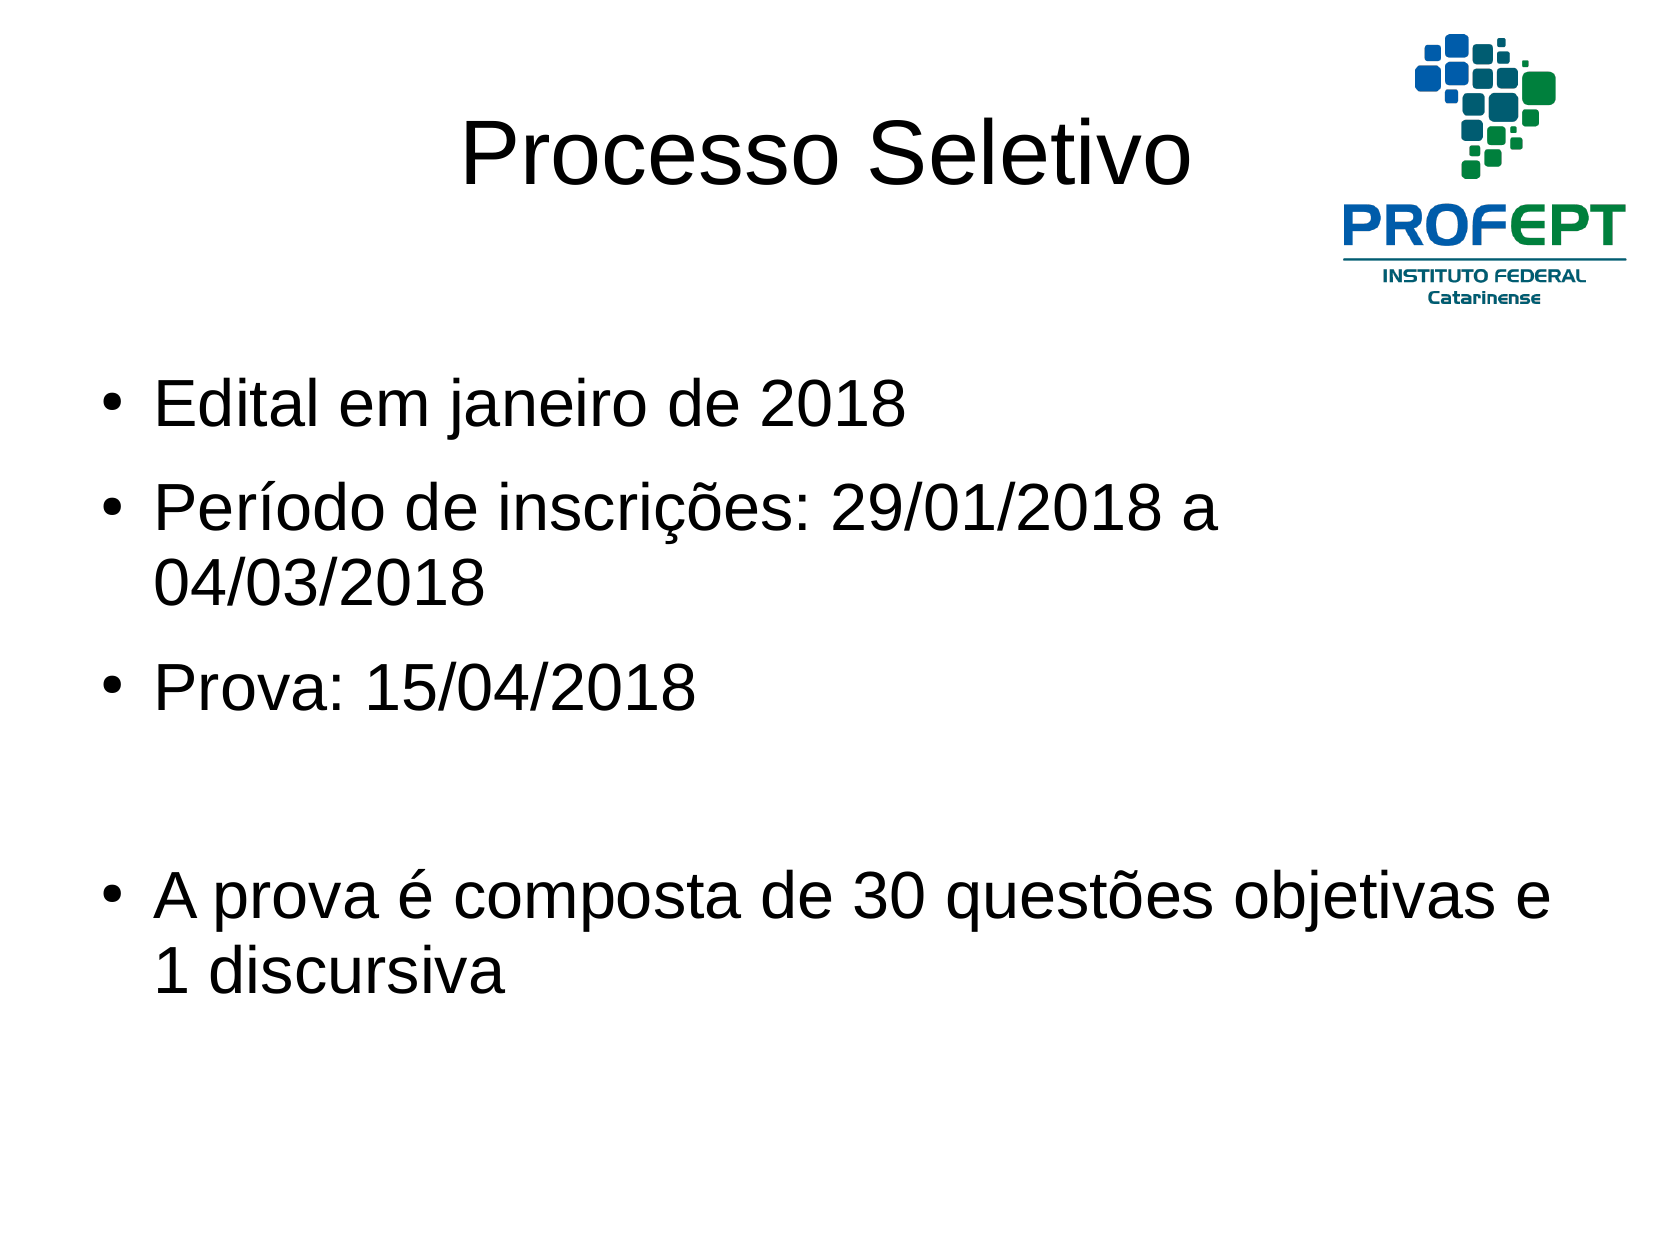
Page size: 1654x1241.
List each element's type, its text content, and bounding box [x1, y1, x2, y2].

list Edital em janeiro de 2018 Período de inscrições: 29/01/2018 a 04/03/2018 Prova: 15/04/2018 A prova é composta de 30 questões objetivas e 1 discursiva [82, 366, 1571, 1134]
picture [1322, 14, 1647, 331]
title Processo Seletivo [82, 49, 1322, 257]
